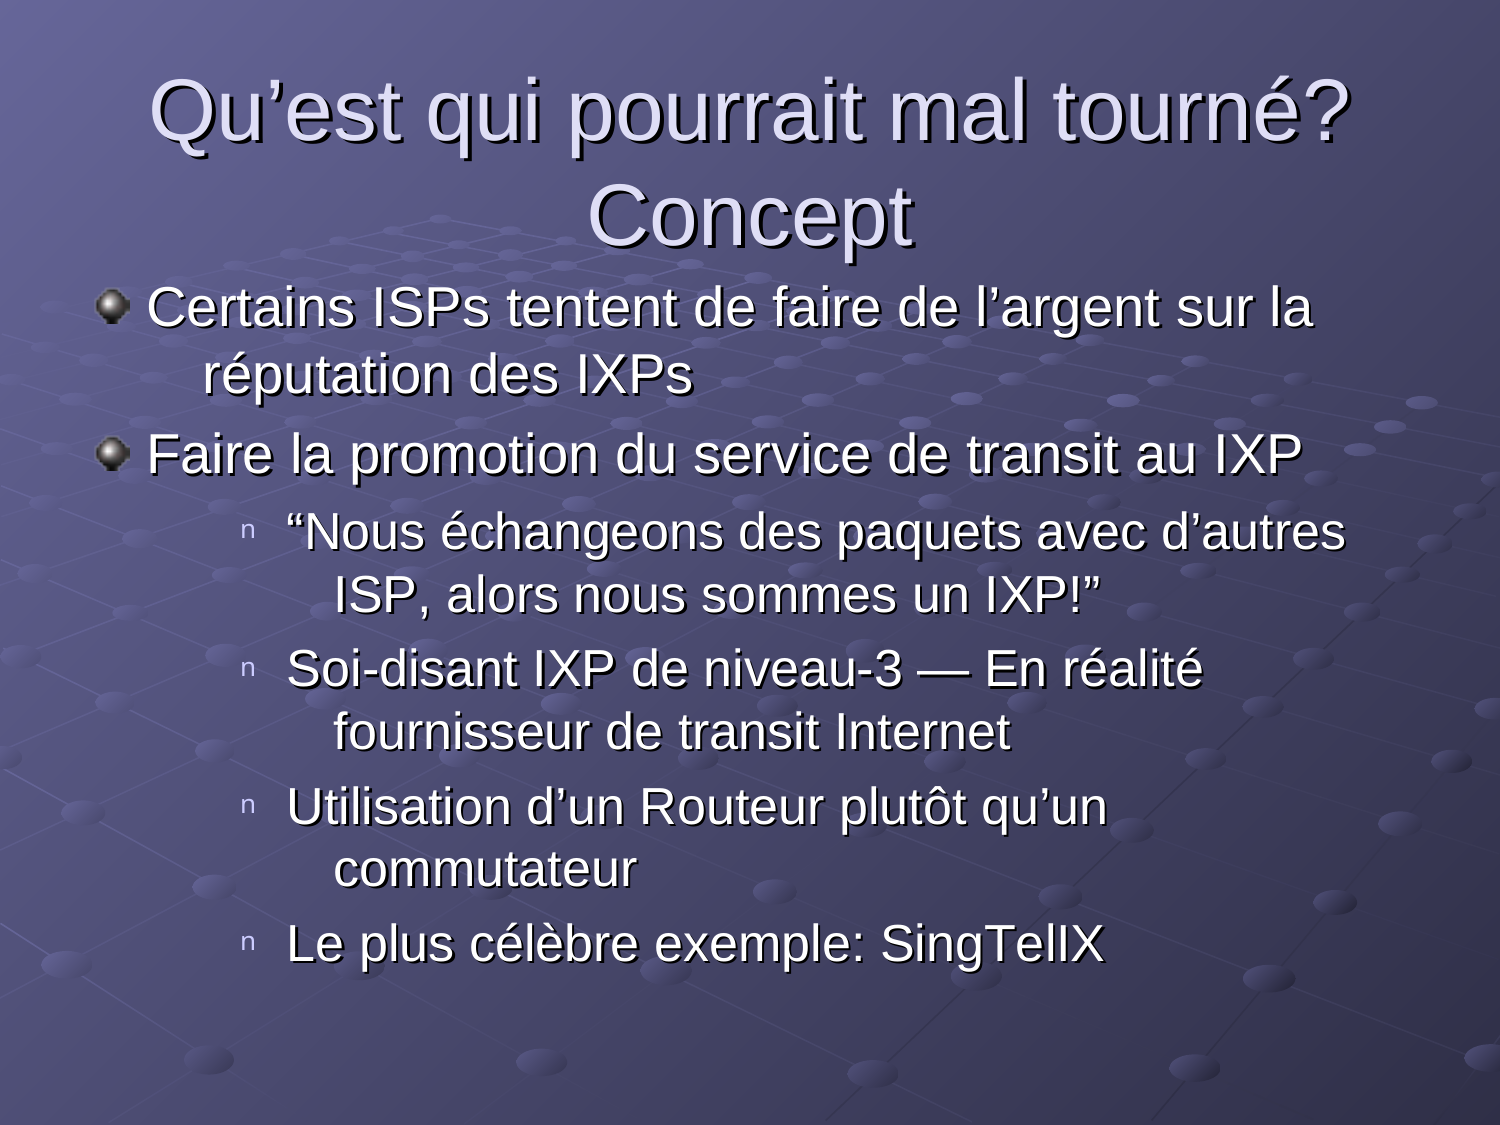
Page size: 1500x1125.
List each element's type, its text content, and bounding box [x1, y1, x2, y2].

title Qu’est qui pourrait mal tourné? Concept [75, 45, 1426, 233]
list Certains ISPs tentent de faire de l’argent sur la réputation des IXPs Faire la promotion du service de transit au IXP “Nous échangeons des paquets avec d’autres ISP, alors nous sommes un IXP!” Soi-disant IXP de niveau-3 — En réalité fournisseur de transit Internet Utilisation d’un Routeur plutôt qu’un commutateur Le plus célèbre exemple: SingTelIX [75, 262, 1426, 1007]
